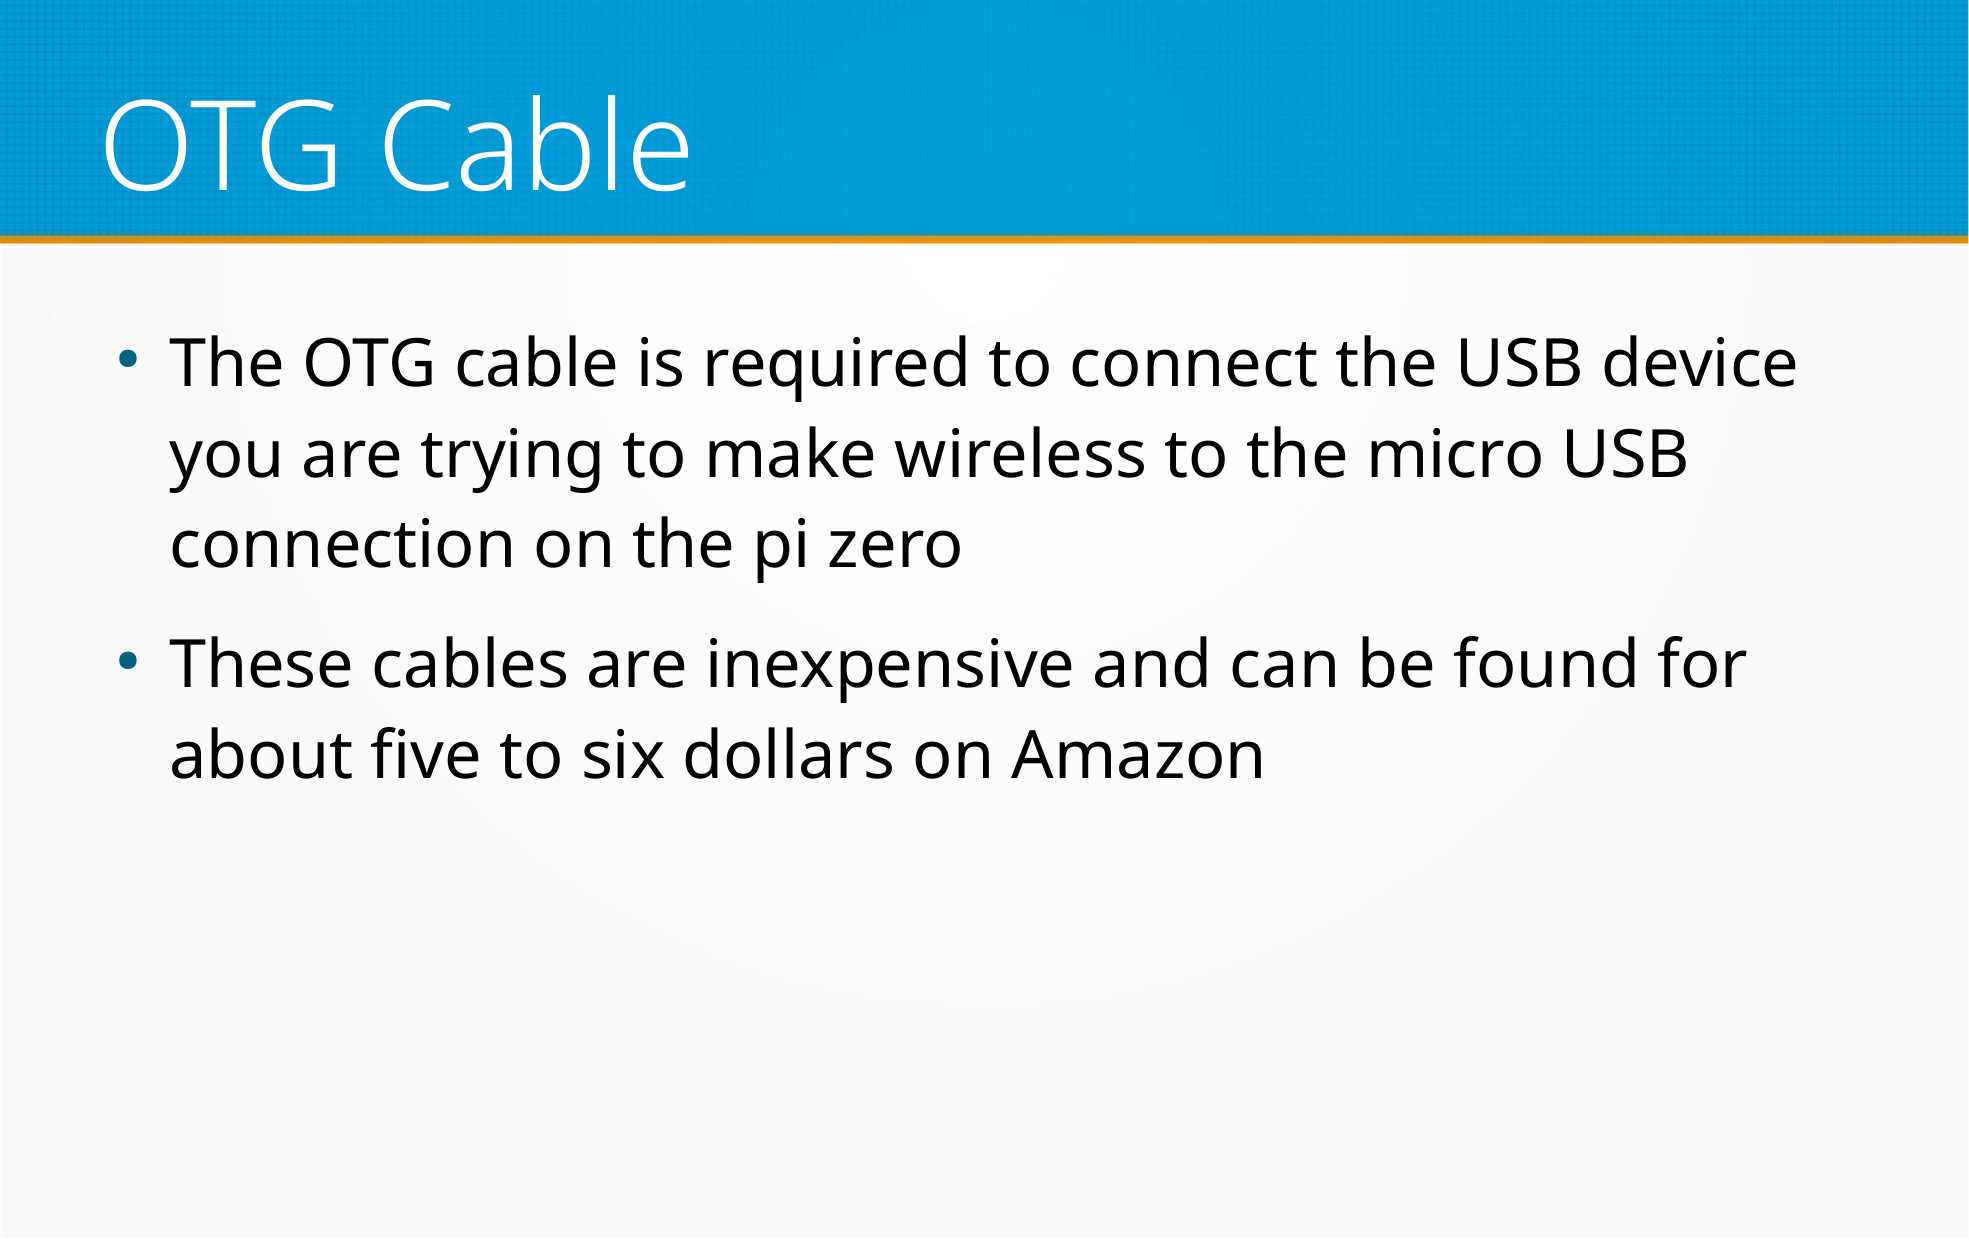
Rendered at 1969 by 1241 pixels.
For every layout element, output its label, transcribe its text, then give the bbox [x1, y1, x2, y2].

list The OTG cable is required to connect the USB device you are trying to make wireless to the micro USB connection on the pi zero These cables are inexpensive and can be found for about five to six dollars on Amazon [98, 315, 1861, 1081]
picture [0, 233, 1969, 1241]
title OTG Cable [98, 19, 1870, 227]
